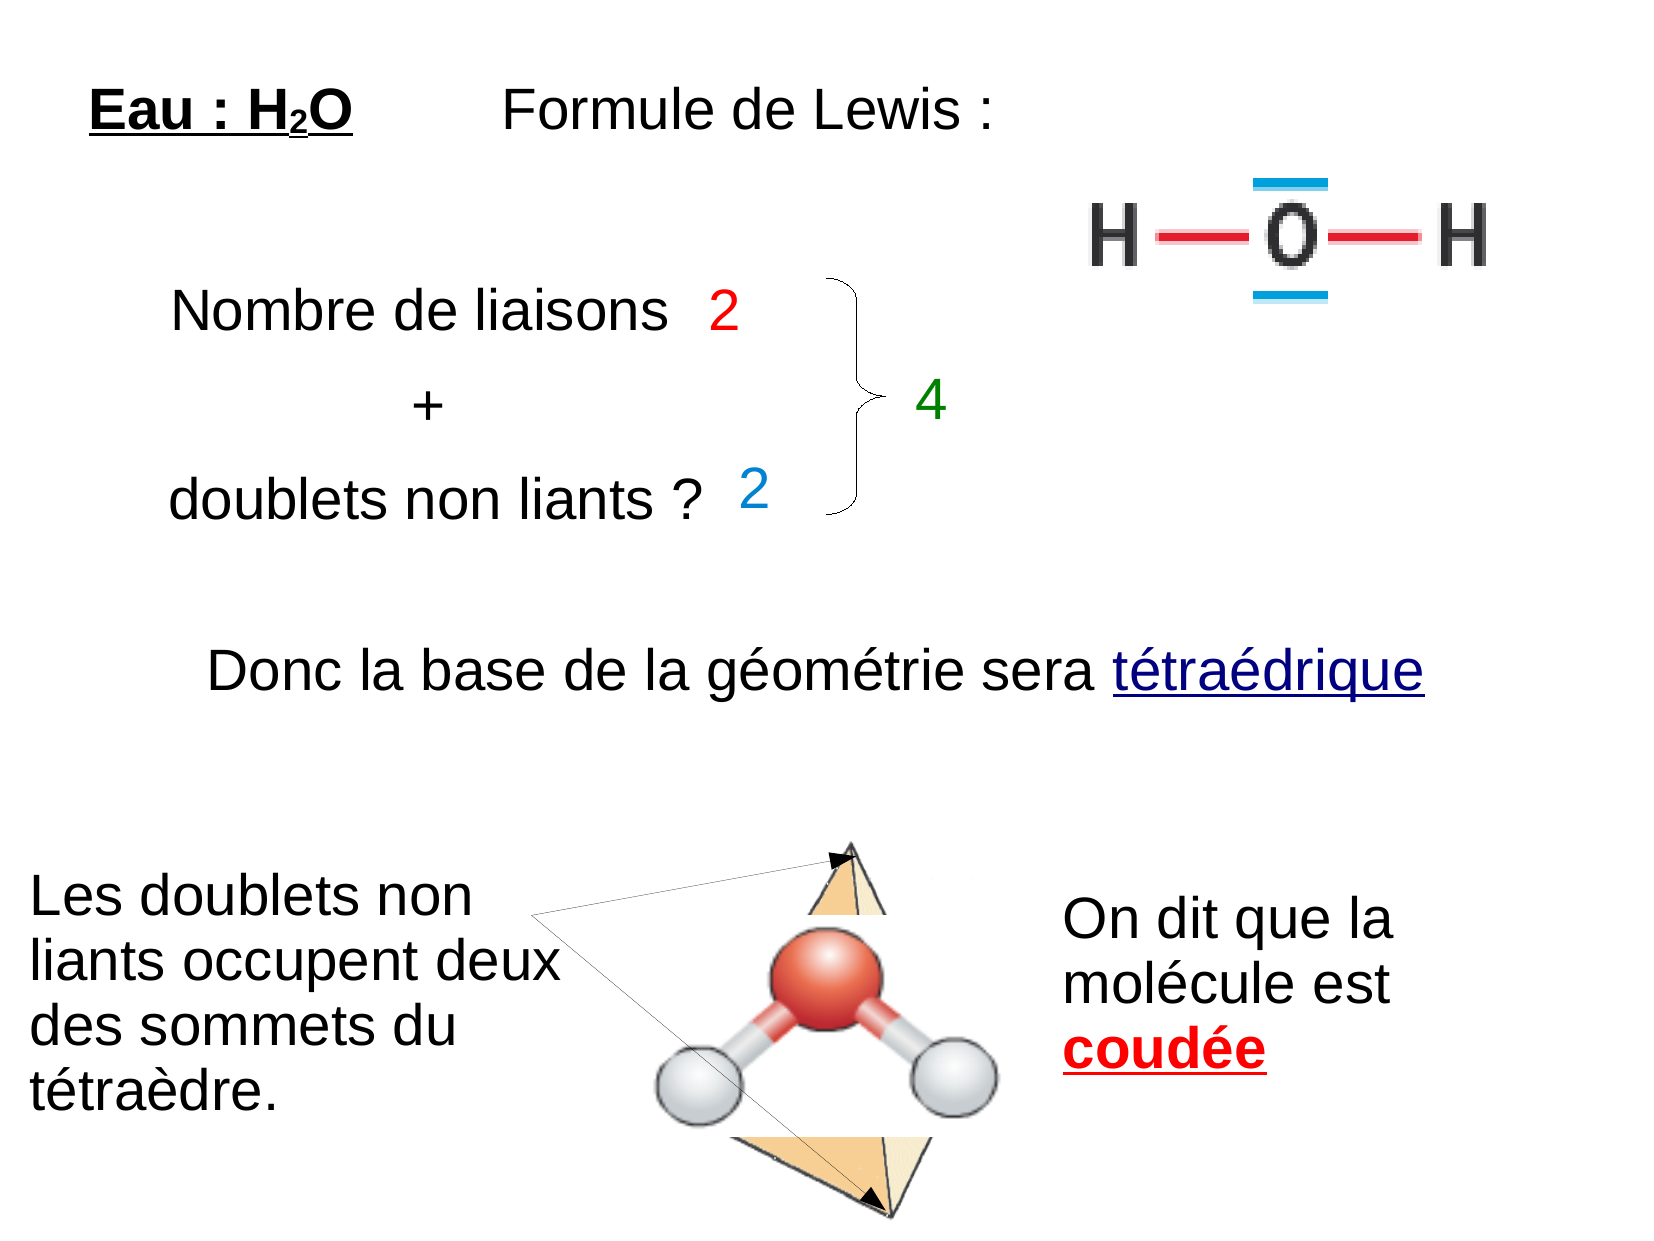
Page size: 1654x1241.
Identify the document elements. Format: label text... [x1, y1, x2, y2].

list Nombre de liaisons + doublets non liants ? [147, 278, 709, 532]
picture [1062, 133, 1535, 325]
list Formule de Lewis : [501, 77, 1063, 178]
list Les doublets non liants occupent deux des sommets du tétraèdre. [29, 862, 591, 1123]
list Donc la base de la géométrie sera tétraédrique [206, 638, 1506, 739]
list Eau : H2O [88, 77, 501, 178]
picture [649, 826, 1004, 1241]
list 2 [708, 278, 798, 343]
list 2 [738, 455, 827, 521]
list 4 [915, 366, 1004, 432]
list On dit que la molécule est coudée [1062, 885, 1506, 1082]
